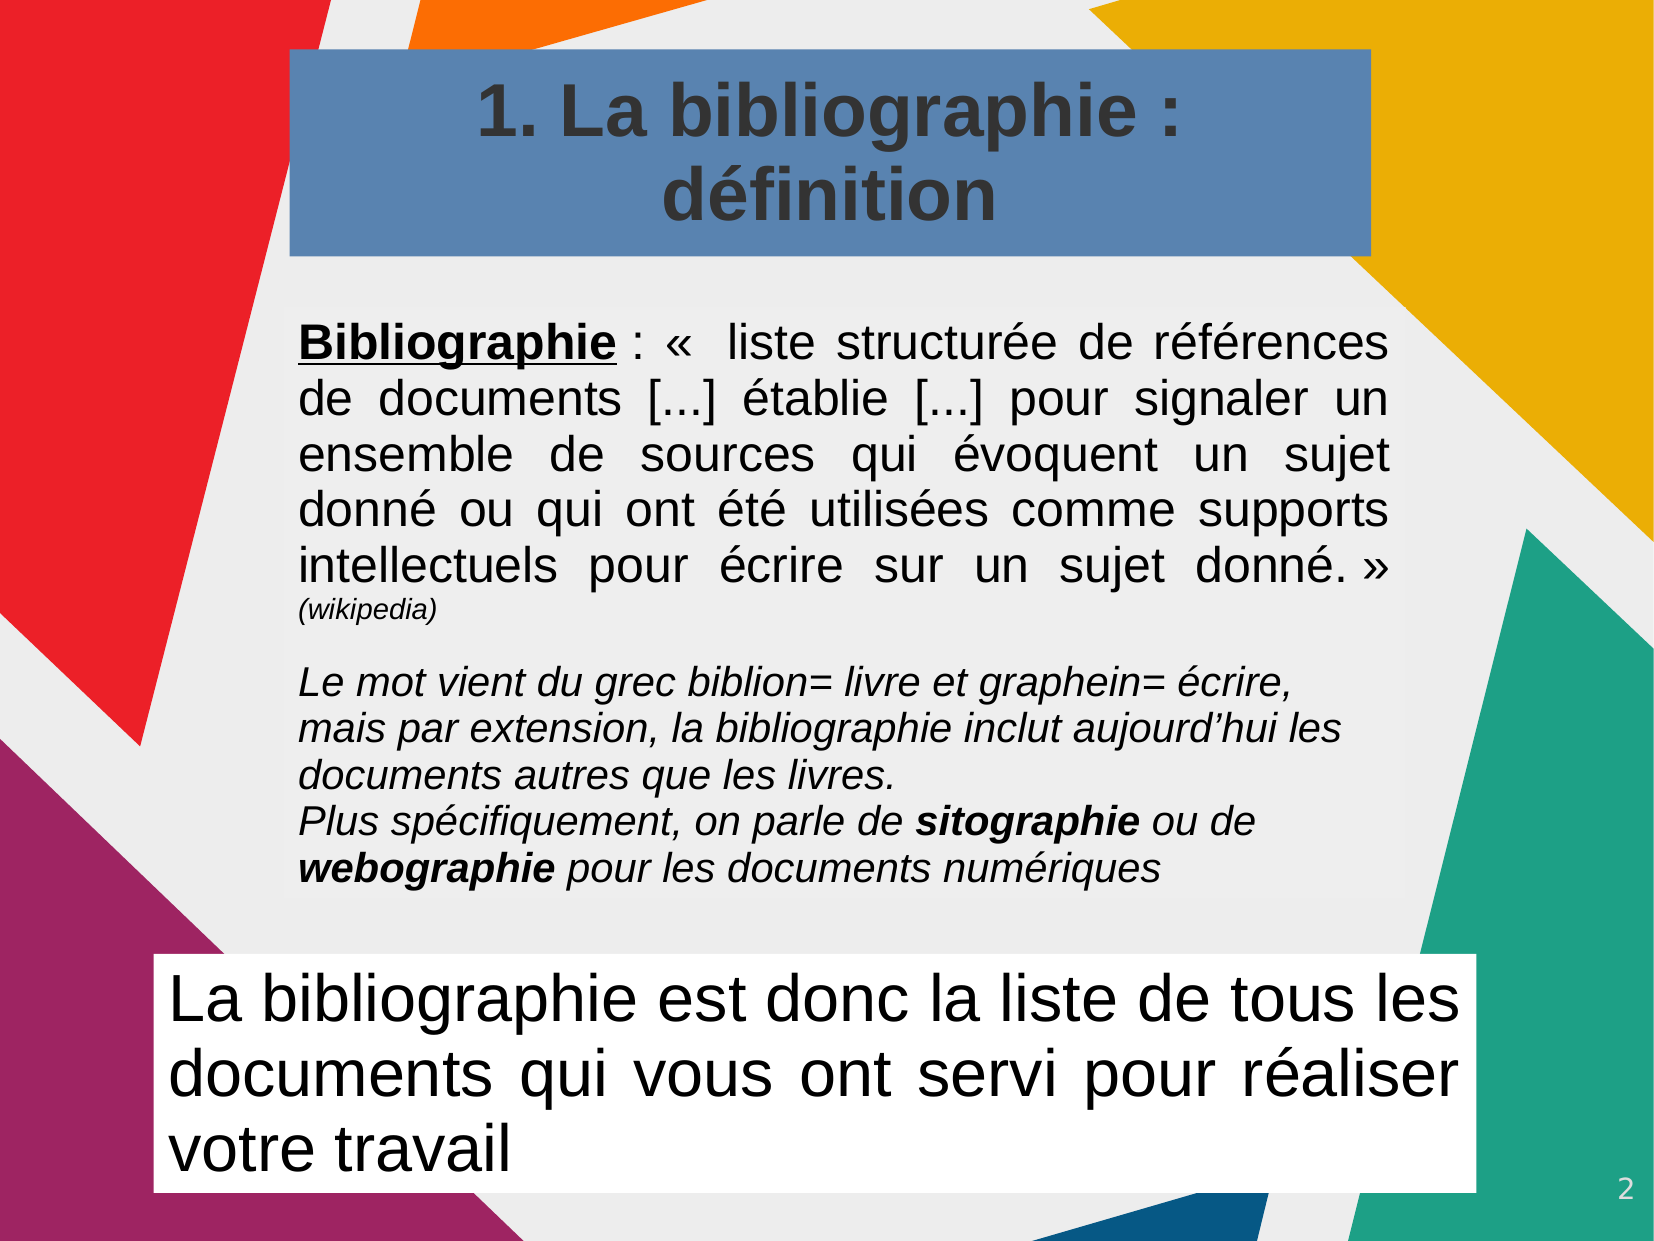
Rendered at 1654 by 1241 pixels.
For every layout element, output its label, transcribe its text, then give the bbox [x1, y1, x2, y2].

text_box La bibliographie est donc la liste de tous les documents qui vous ont servi pour réaliser votre travail [153, 953, 1477, 1193]
text_box Bibliographie : « liste structurée de références de documents [...] établie [...] pour signaler un ensemble de sources qui évoquent un sujet donné ou qui ont été utilisées comme supports intellectuels pour écrire sur un sujet donné. » (wikipedia) Le mot vient du grec biblion= livre et graphein= écrire, mais par extension, la bibliographie inclut aujourd’hui les documents autres que les livres. Plus spécifiquement, on parle de sitographie ou de webographie pour les documents numériques [283, 307, 1406, 899]
title 1. La bibliographie : définition [289, 49, 1372, 257]
